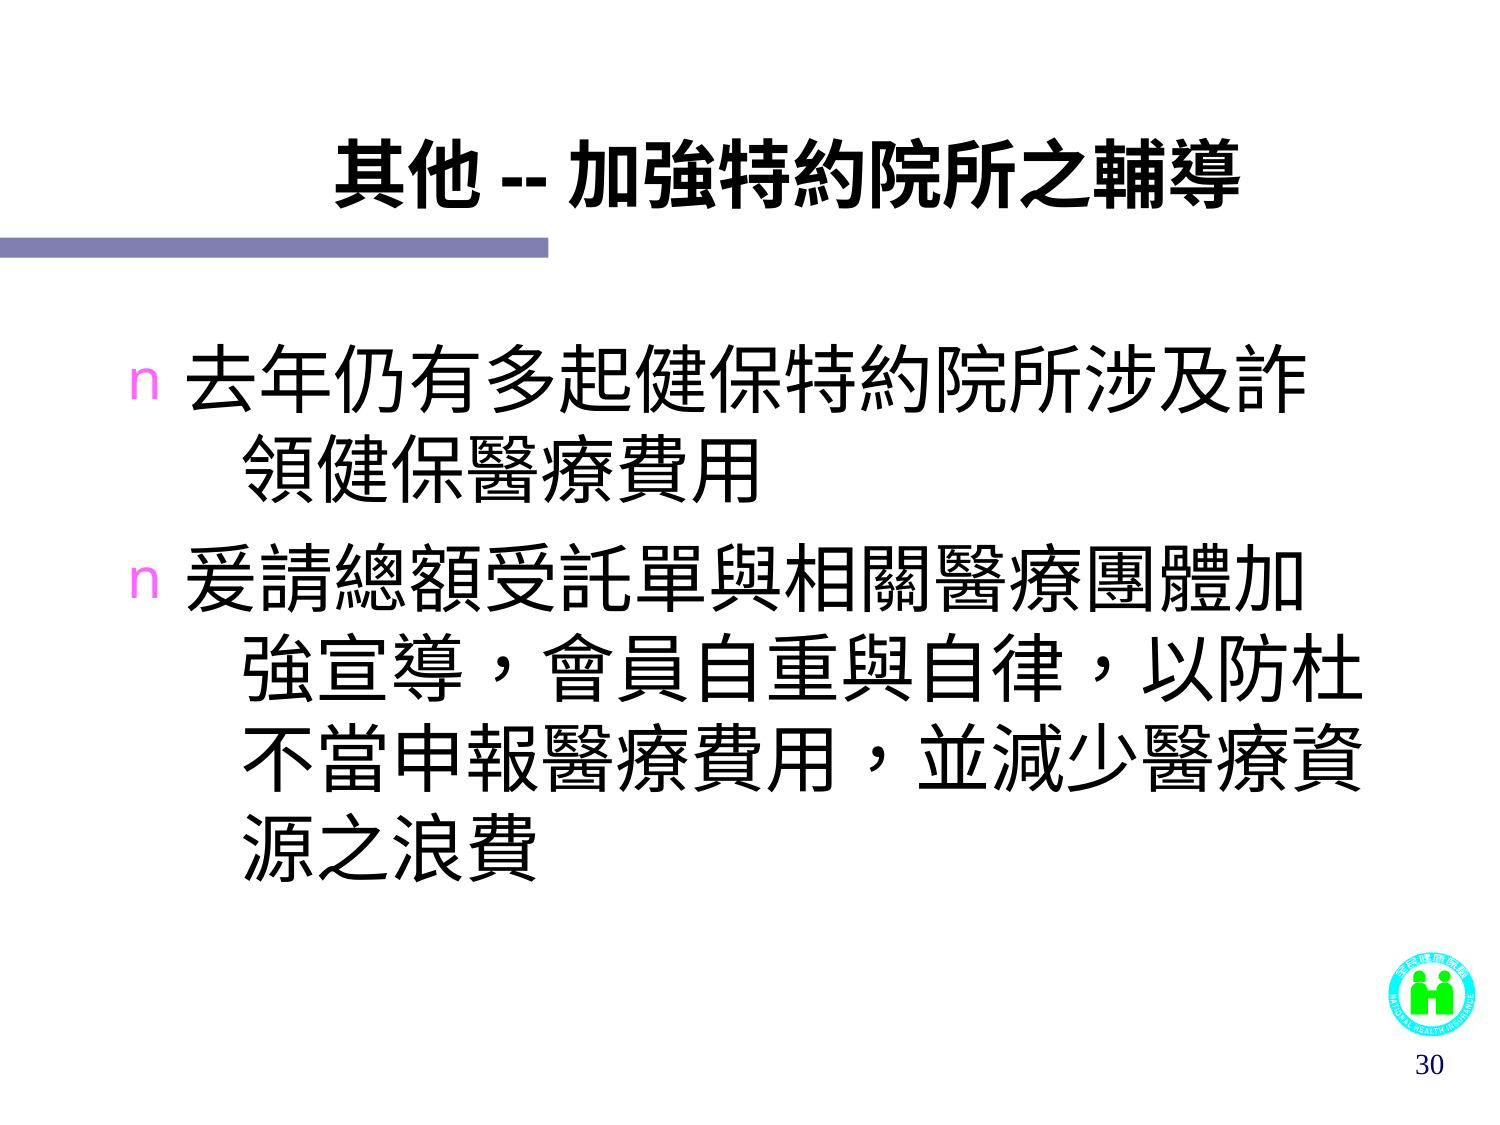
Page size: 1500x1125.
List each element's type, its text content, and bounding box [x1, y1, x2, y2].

text_box [1400, 1037, 1476, 1125]
list 去年仍有多起健保特約院所涉及詐領健保醫療費用 爰請總額受託單與相關醫療團體加強宣導，會員自重與自律，以防杜不當申報醫療費用，並減少醫療資源之浪費 [112, 324, 1388, 1000]
title 其他--加強特約院所之輔導 [150, 37, 1426, 225]
